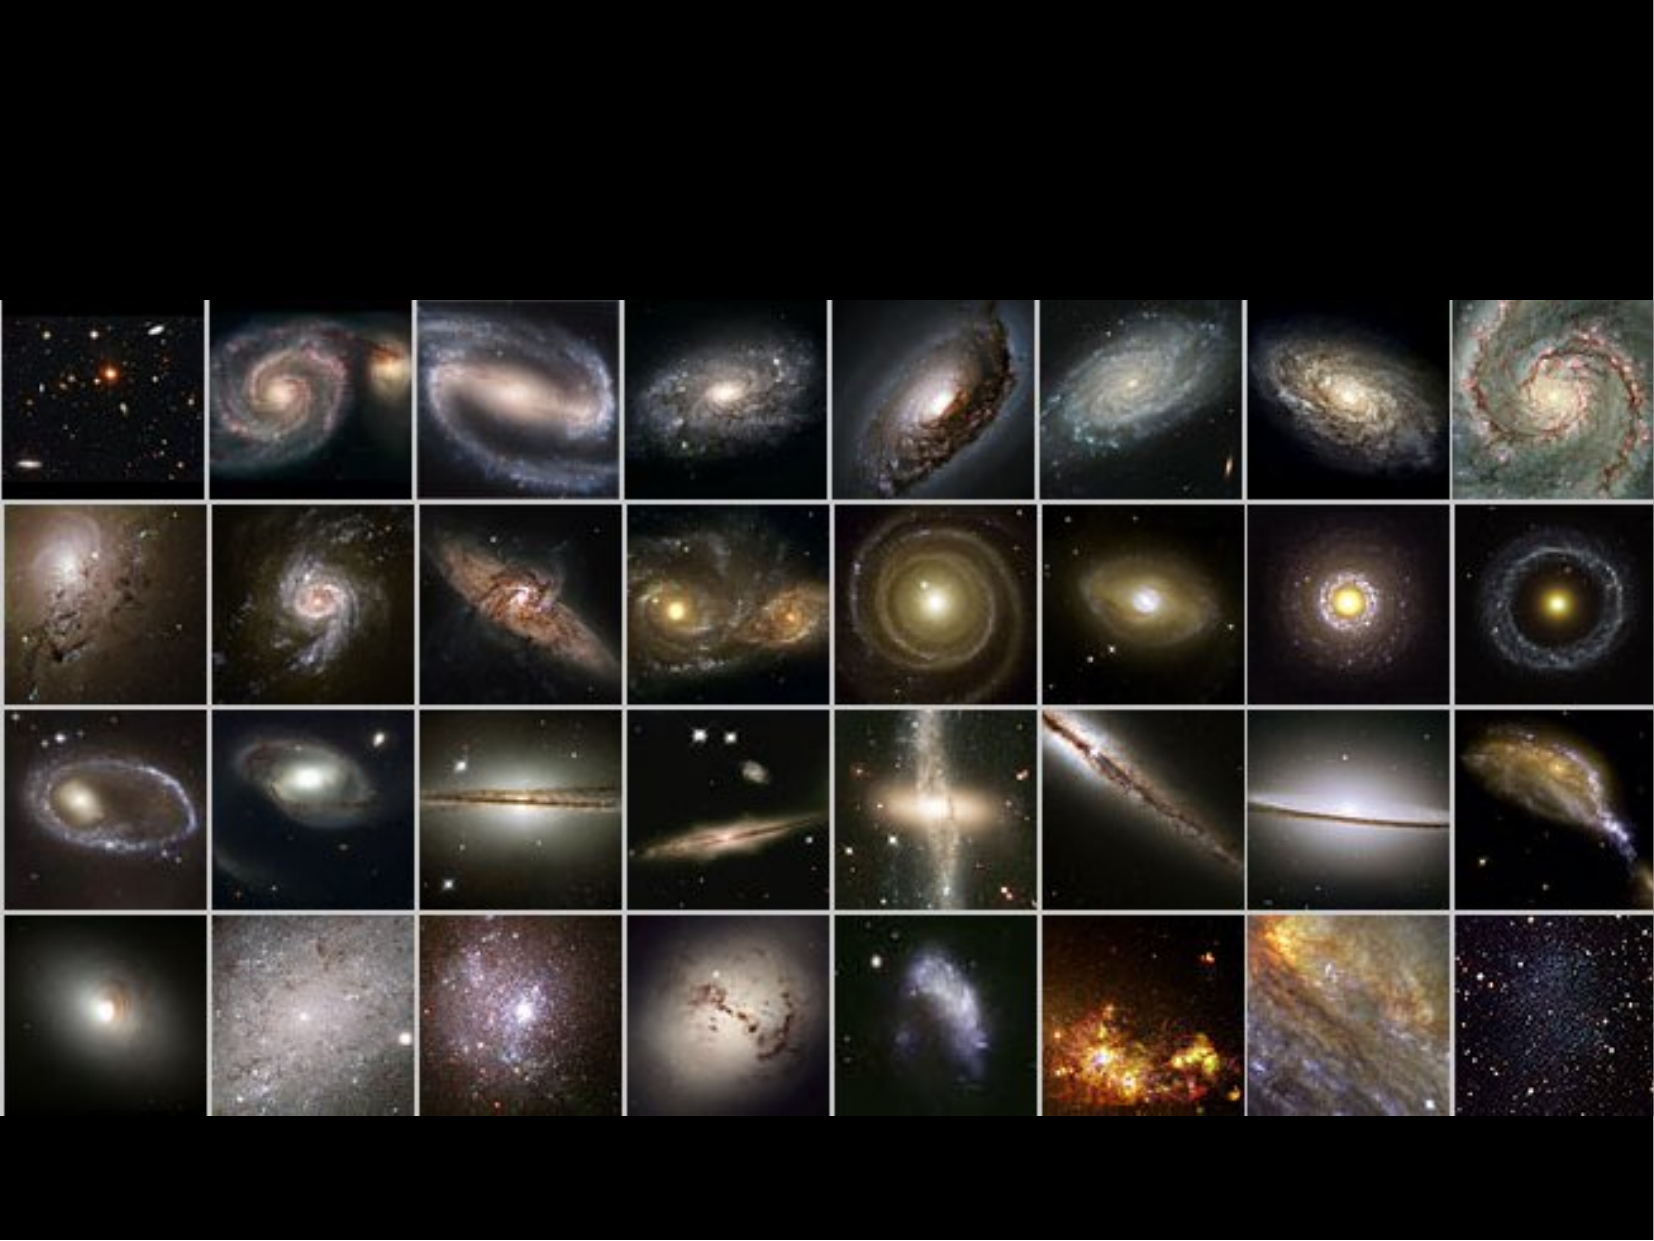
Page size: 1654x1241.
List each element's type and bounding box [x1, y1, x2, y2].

picture [0, 300, 1654, 1116]
